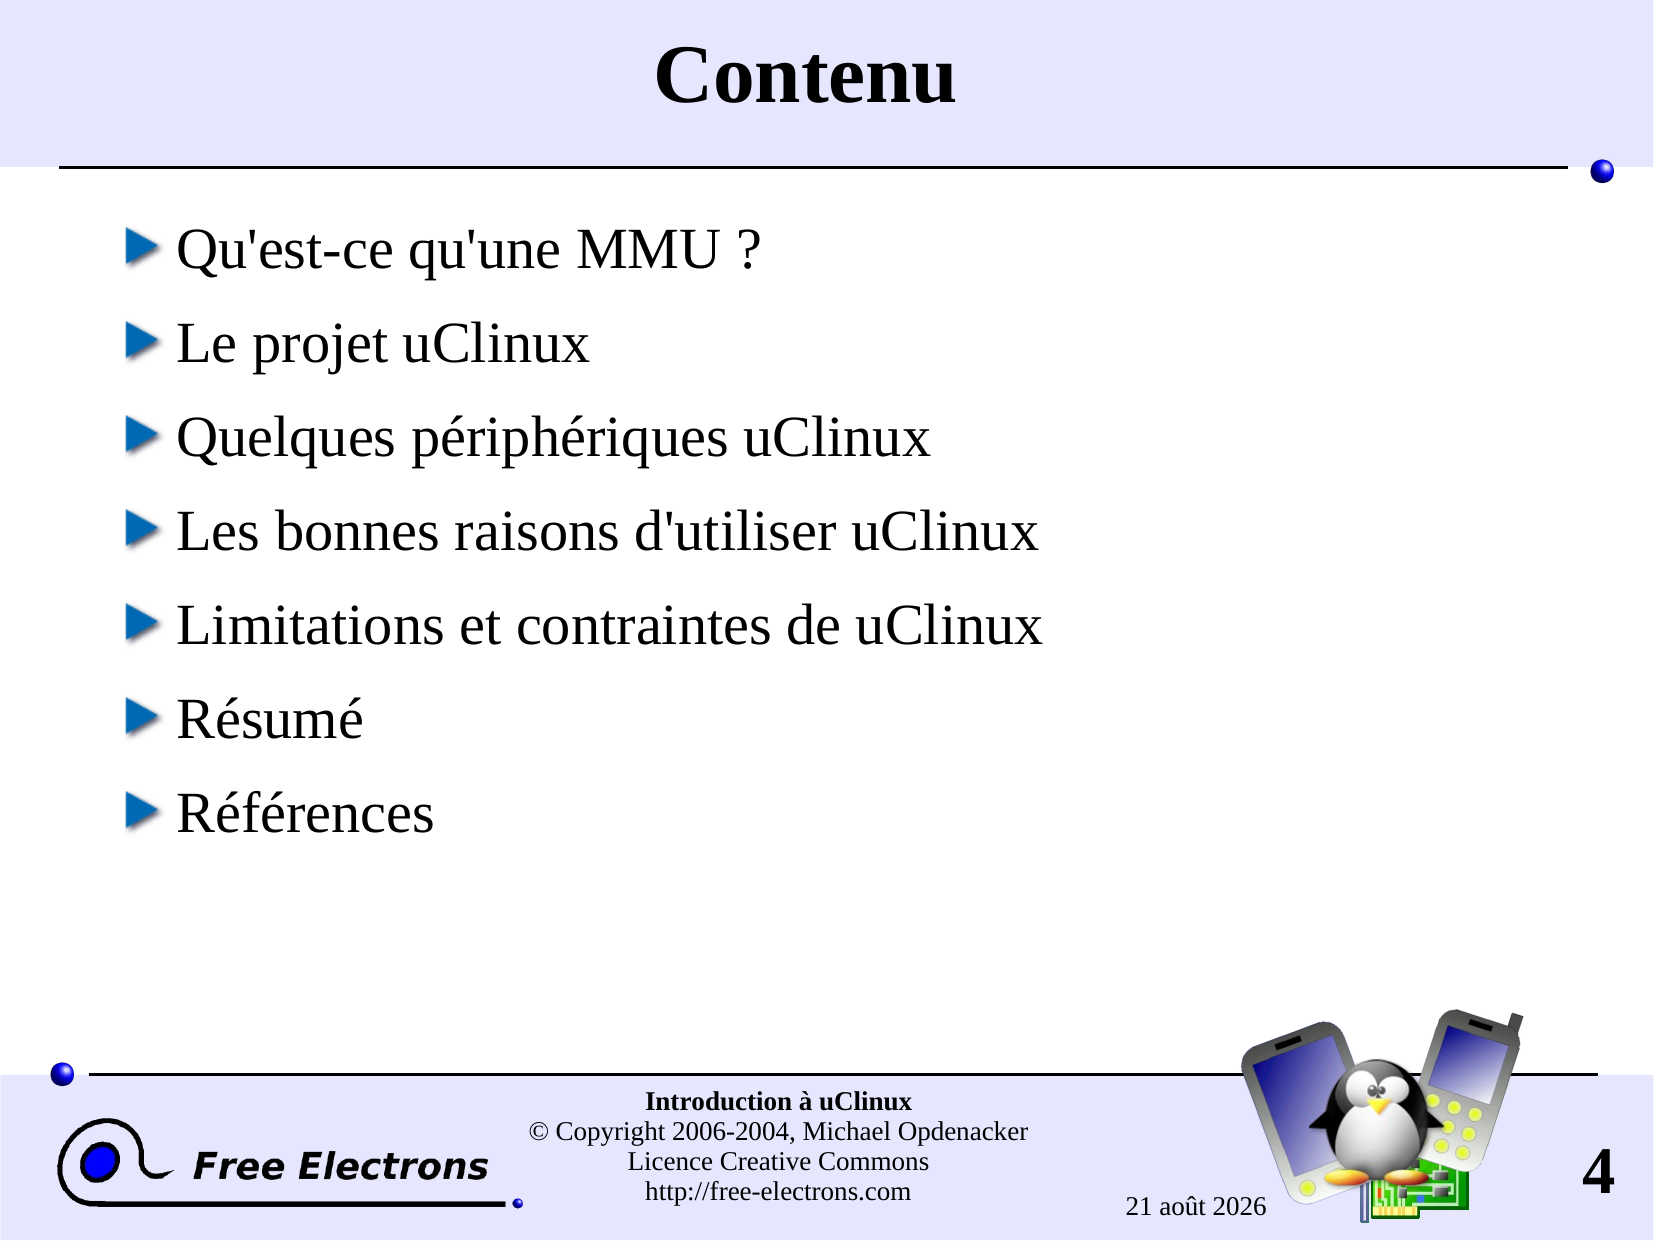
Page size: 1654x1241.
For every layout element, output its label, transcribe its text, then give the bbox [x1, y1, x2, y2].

picture [1231, 1007, 1538, 1241]
list Qu'est-ce qu'une MMU ? Le projet uClinux Quelques périphériques uClinux Les bonnes raisons d'utiliser uClinux Limitations et contraintes de uClinux Résumé Références [105, 216, 1518, 1066]
picture [50, 1107, 527, 1216]
title Contenu [60, 20, 1551, 130]
